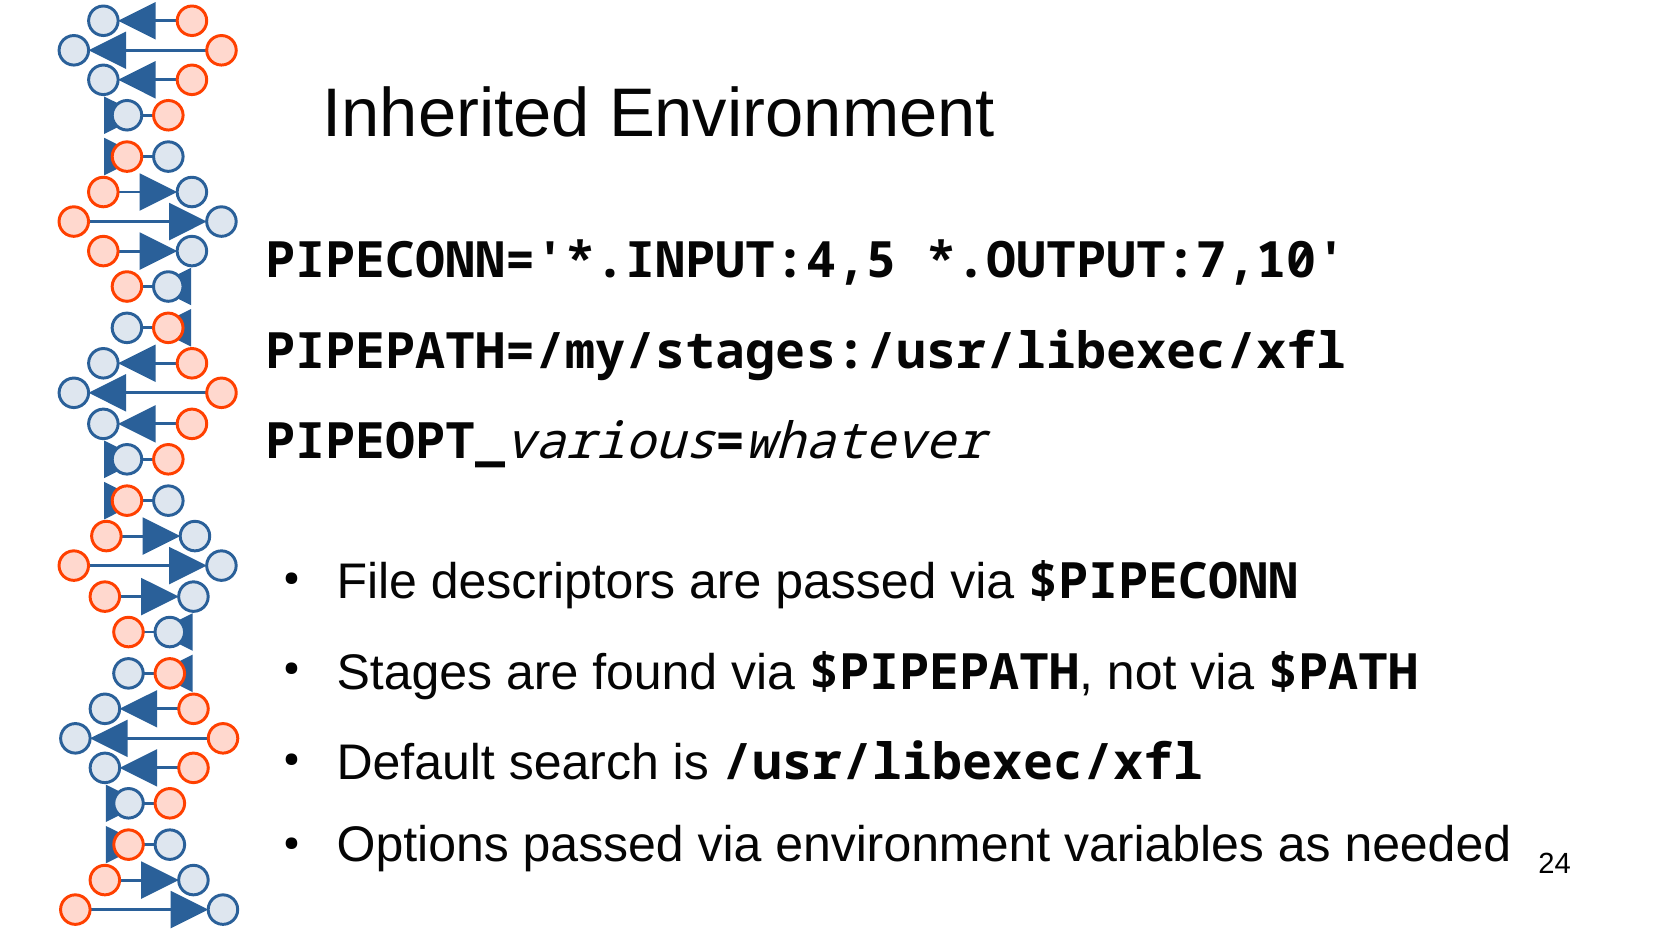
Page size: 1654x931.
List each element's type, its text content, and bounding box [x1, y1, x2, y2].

list PIPECONN='*.INPUT:4,5 *.OUTPUT:7,10' PIPEPATH=/my/stages:/usr/libexec/xfl PIPEOPT_various=whatever File descriptors are passed via $PIPECONN Stages are found via $PIPEPATH, not via $PATH Default search is /usr/libexec/xfl Options passed via environment variables as needed [265, 224, 1595, 931]
title Inherited Environment [265, 35, 1595, 189]
